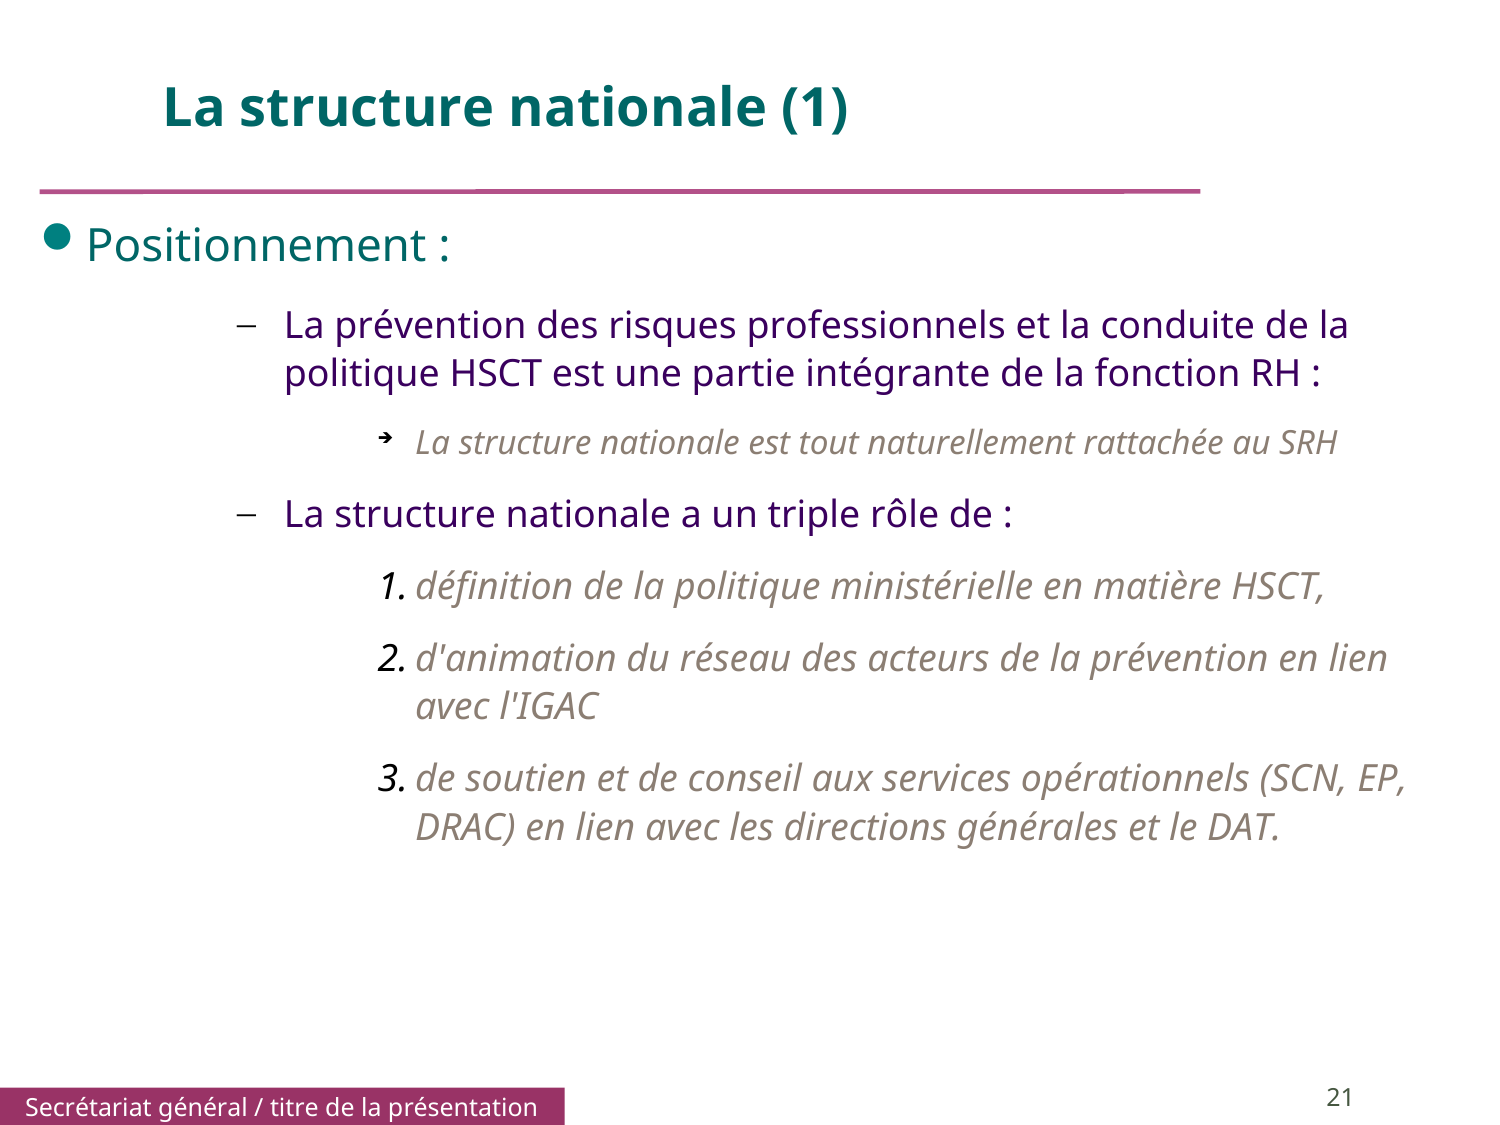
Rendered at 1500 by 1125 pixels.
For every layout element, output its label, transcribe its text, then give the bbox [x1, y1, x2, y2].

list Positionnement : La prévention des risques professionnels et la conduite de la politique HSCT est une partie intégrante de la fonction RH : La structure nationale est tout naturellement rattachée au SRH La structure nationale a un triple rôle de : définition de la politique ministérielle en matière HSCT, d'animation du réseau des acteurs de la prévention en lien avec l'IGAC de soutien et de conseil aux services opérationnels (SCN, EP, DRAC) en lien avec les directions générales et le DAT. [25, 206, 1465, 1056]
title La structure nationale (1) [147, 59, 1312, 148]
